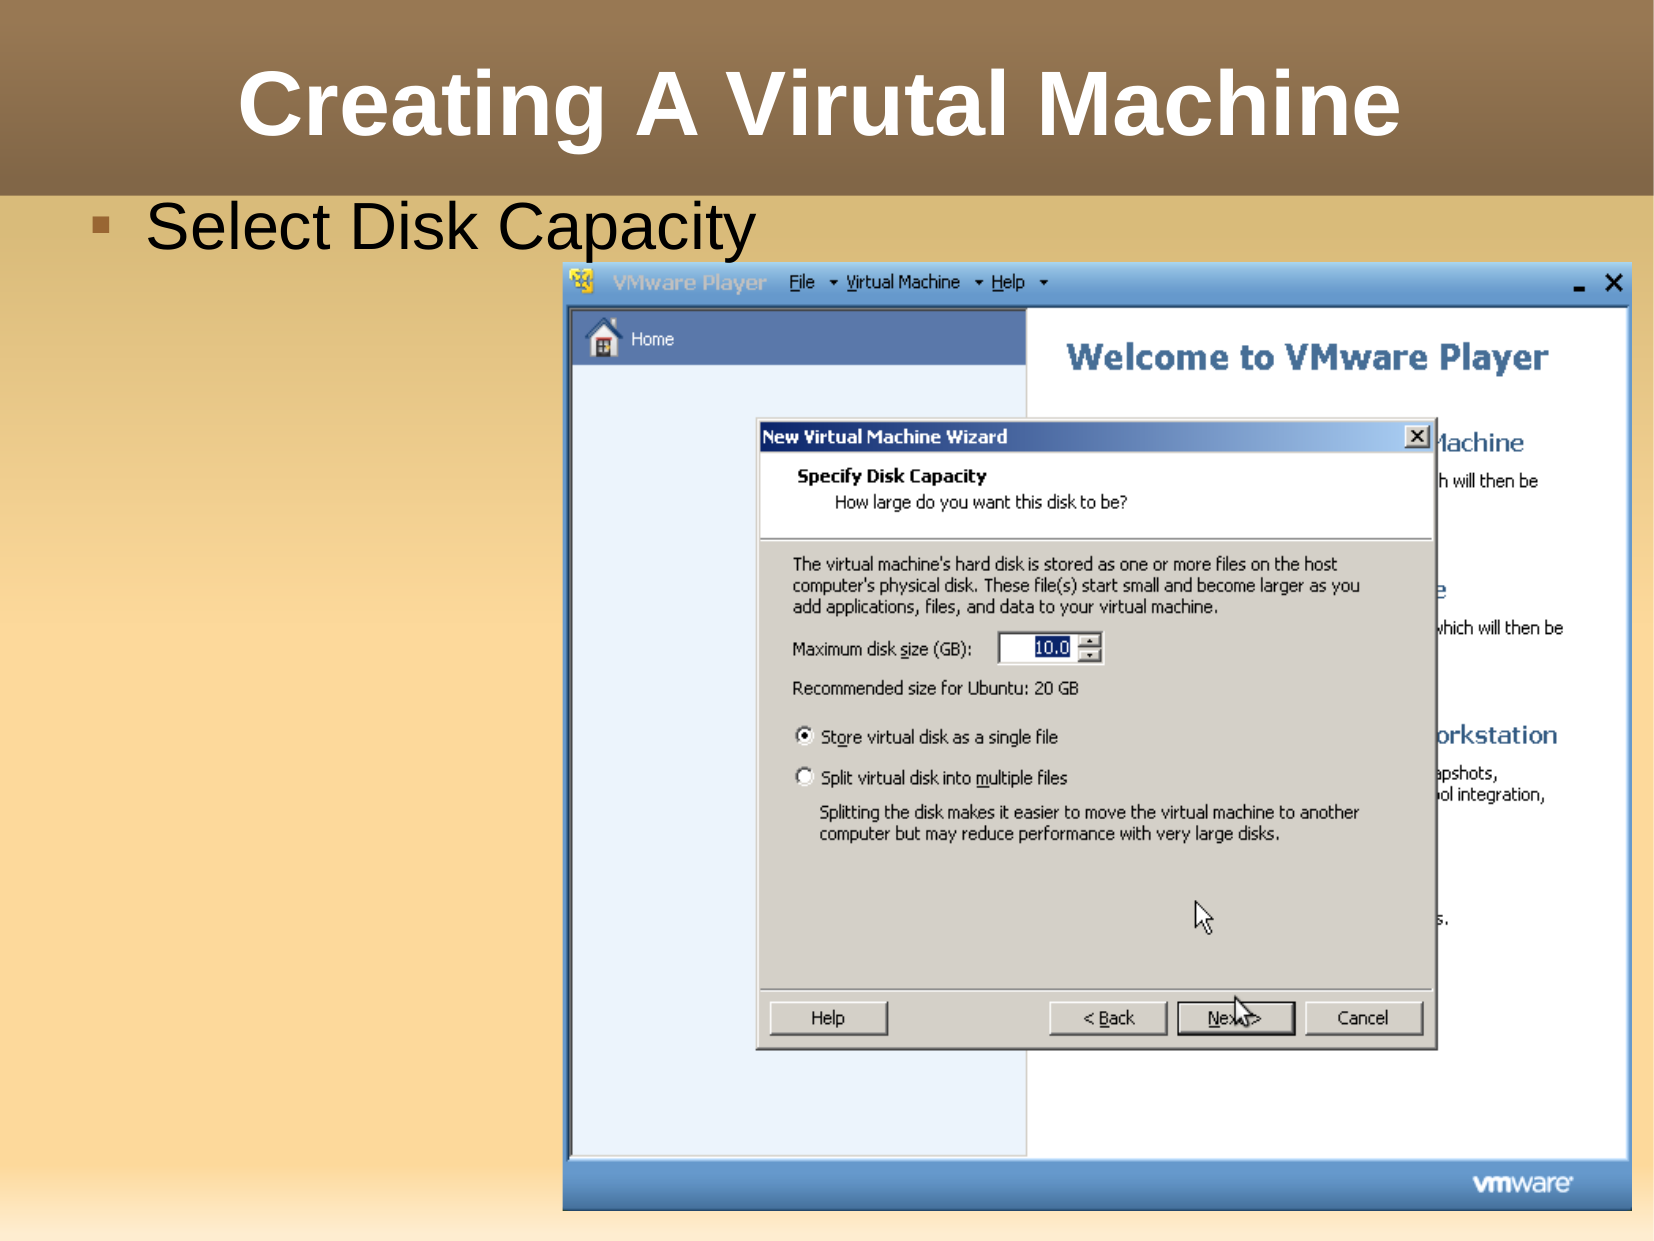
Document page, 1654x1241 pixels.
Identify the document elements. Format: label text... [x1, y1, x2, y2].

picture [0, 0, 1654, 1241]
title Creating A Virutal Machine [76, 7, 1565, 200]
list Select Disk Capacity [75, 189, 1564, 1096]
